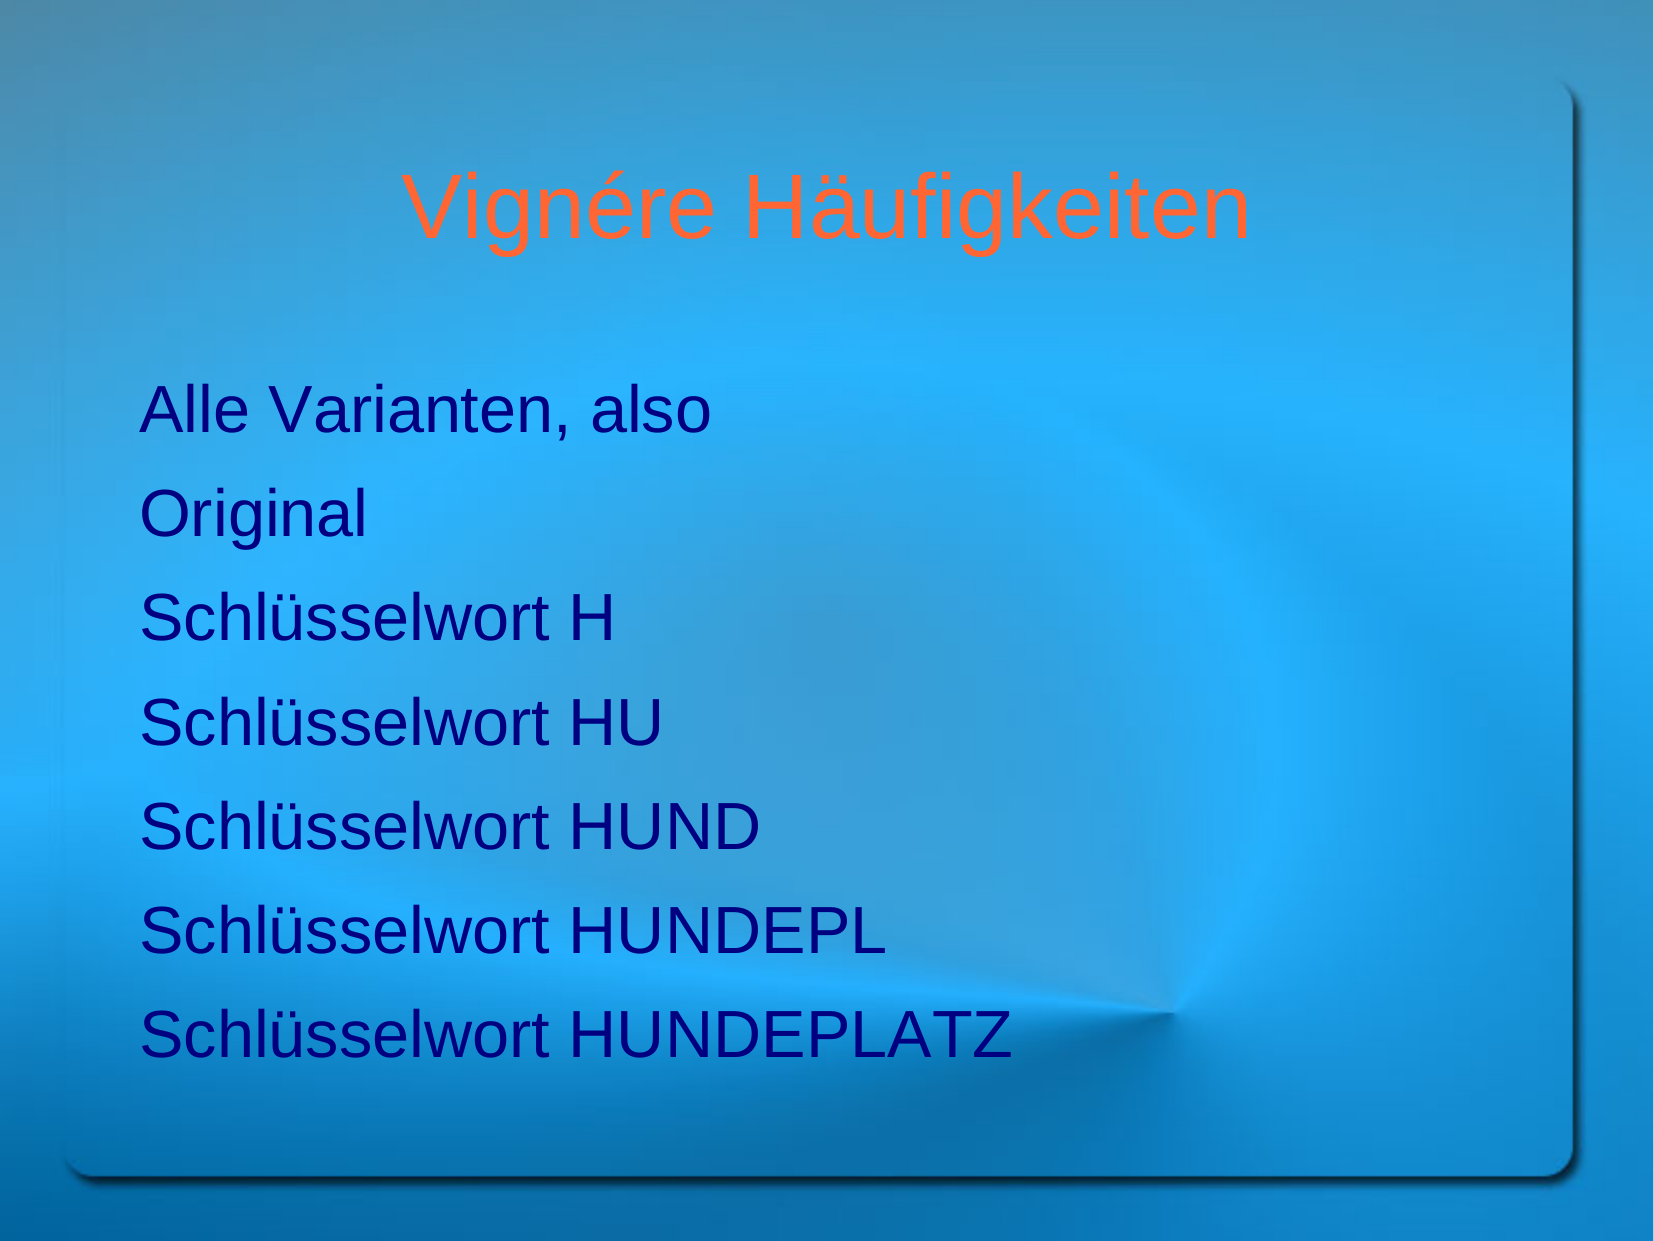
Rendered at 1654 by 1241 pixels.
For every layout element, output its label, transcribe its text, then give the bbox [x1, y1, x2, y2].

picture [0, 0, 1654, 1241]
title Vignére Häufigkeiten [121, 102, 1534, 311]
list Alle Varianten, also Original Schlüsselwort H Schlüsselwort HU Schlüsselwort HUND Schlüsselwort HUNDEPL Schlüsselwort HUNDEPLATZ [121, 371, 1534, 1099]
